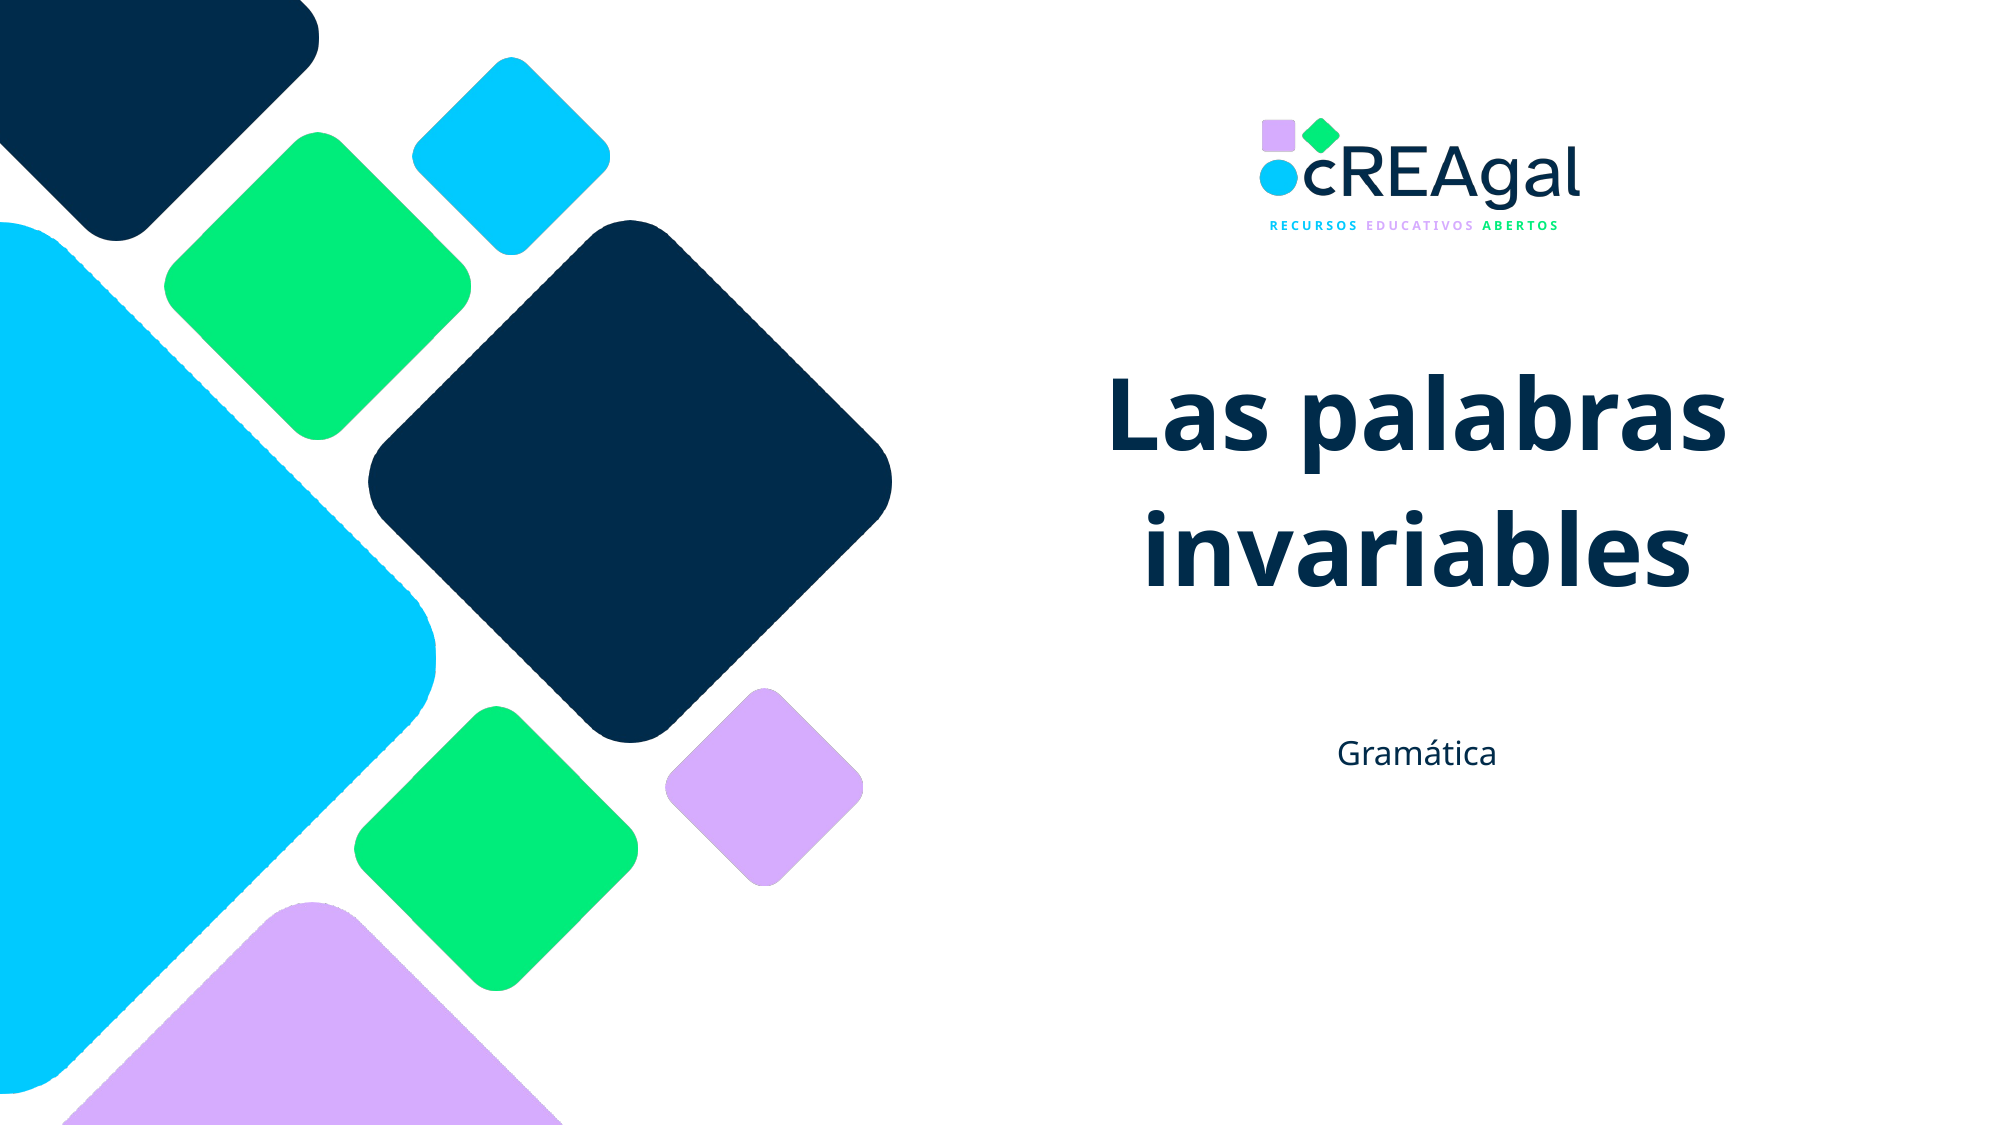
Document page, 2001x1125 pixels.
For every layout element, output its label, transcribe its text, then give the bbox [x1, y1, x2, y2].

list Gramática [974, 649, 1861, 857]
picture [1259, 118, 1580, 210]
title Las palabras invariables [974, 309, 1861, 649]
picture [515, 57, 610, 149]
picture [0, 0, 892, 1125]
